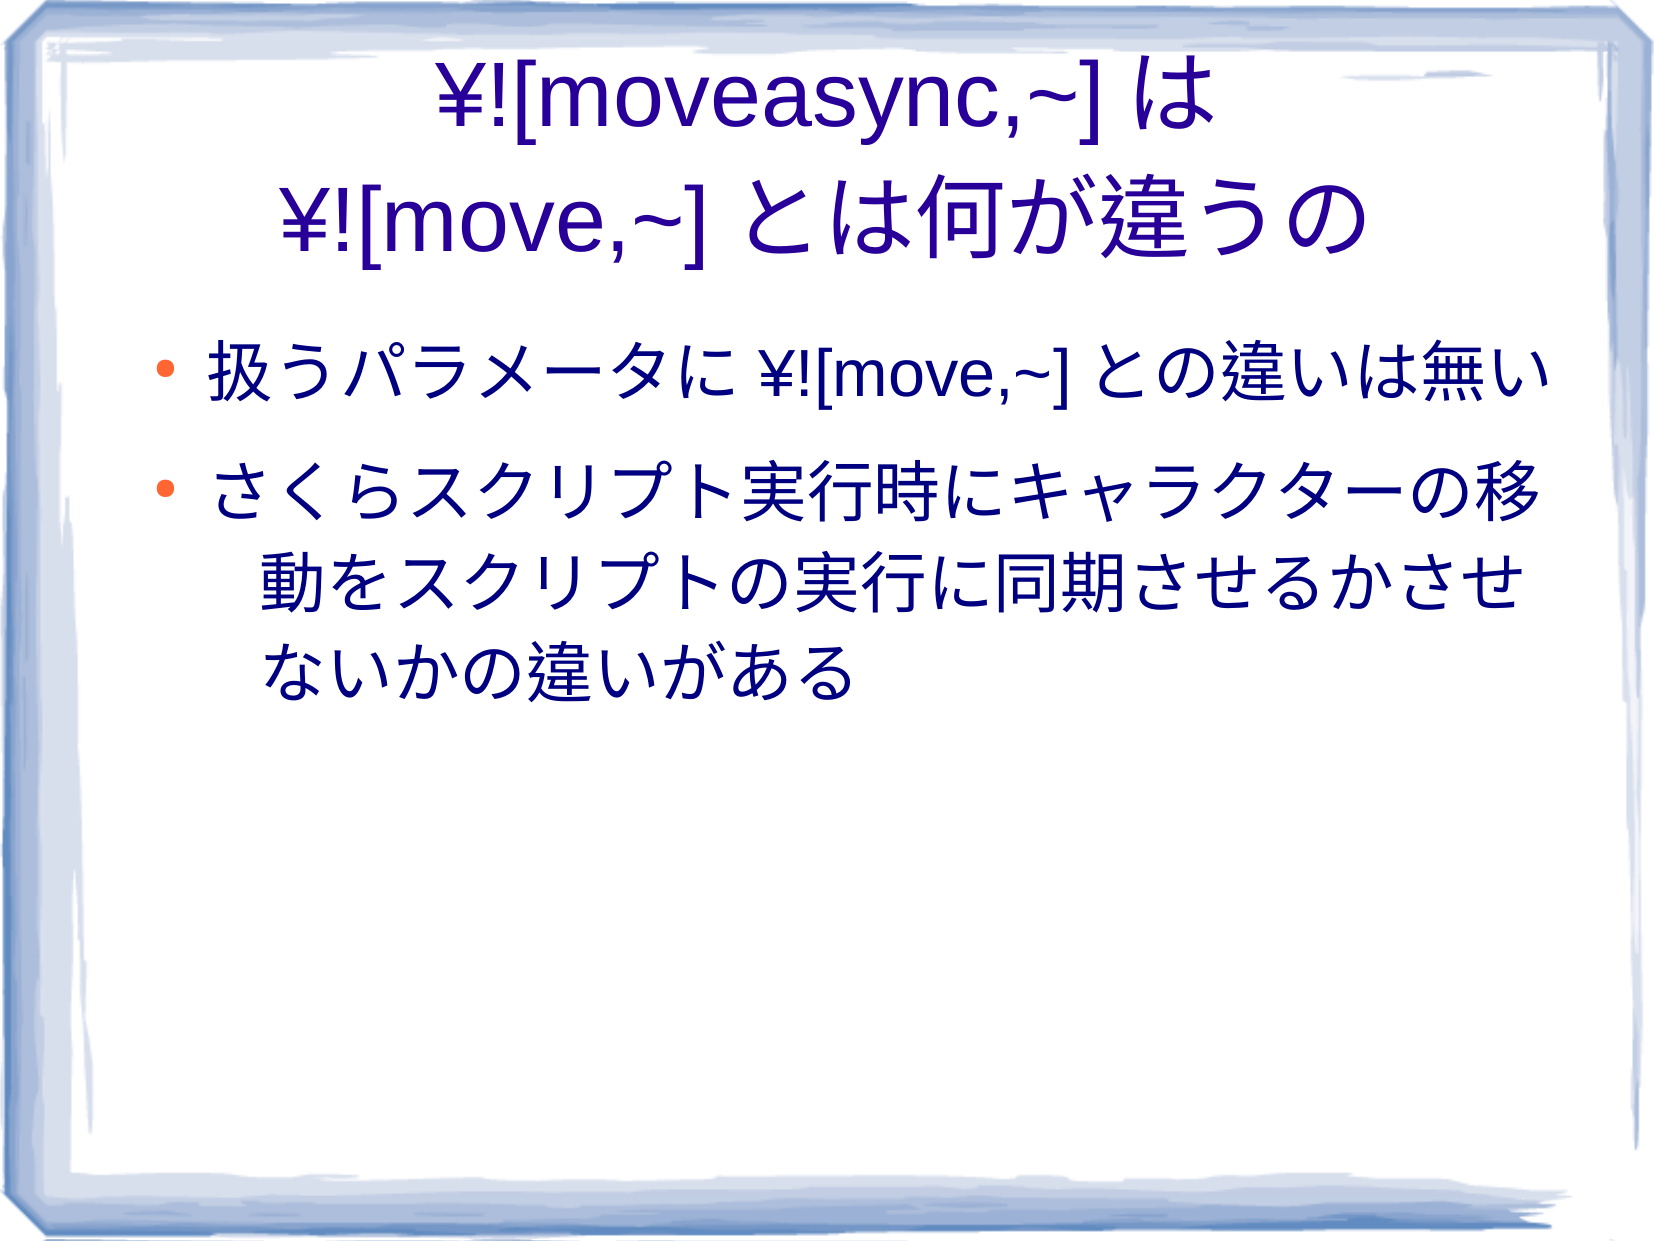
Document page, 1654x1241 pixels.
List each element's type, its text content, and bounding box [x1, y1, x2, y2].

list 扱うパラメータに¥![move,~]との違いは無い さくらスクリプト実行時にキャラクターの移動をスクリプトの実行に同期させるかさせないかの違いがある [118, 324, 1571, 1182]
picture [0, 0, 1654, 1241]
title ¥![moveasync,~]は ¥![move,~]とは何が違うの [82, 30, 1571, 276]
